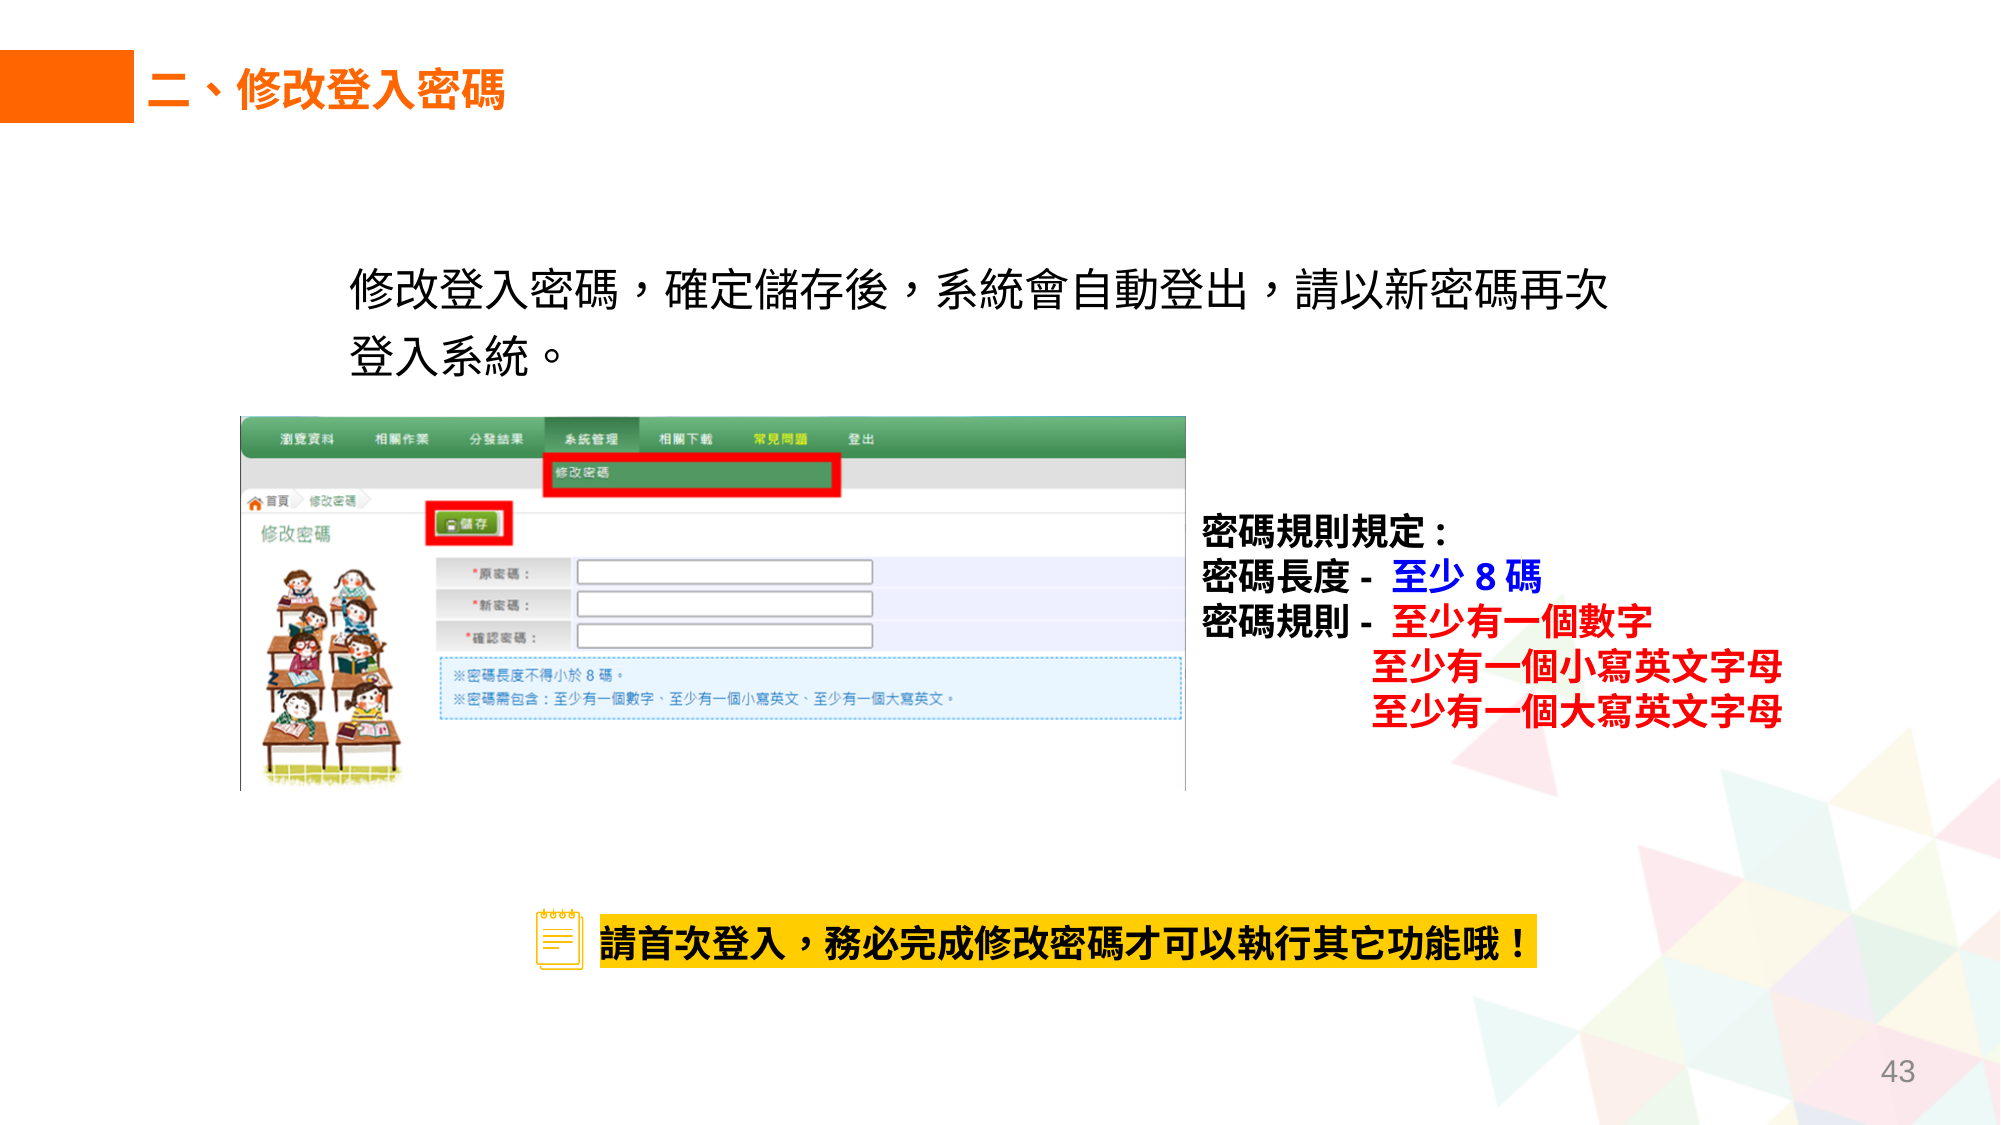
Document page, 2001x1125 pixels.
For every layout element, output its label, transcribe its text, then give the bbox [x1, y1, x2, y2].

picture [240, 416, 1187, 791]
text_box 請首次登入，務必完成修改密碼才可以執行其它功能哦！ [571, 881, 1565, 1003]
text_box 修改登入密碼，確定儲存後，系統會自動登出，請以新密碼再次登入系統。 [334, 240, 1632, 395]
text_box [0, 50, 134, 123]
text_box 43 [1868, 1038, 1989, 1125]
text_box 密碼規則規定: 密碼長度- 至少8碼 密碼規則- 至少有一個數字 至少有一個小寫英文字母 至少有一個大寫英文字母 [1187, 500, 1896, 740]
text_box 二、修改登入密碼 [131, 59, 822, 138]
